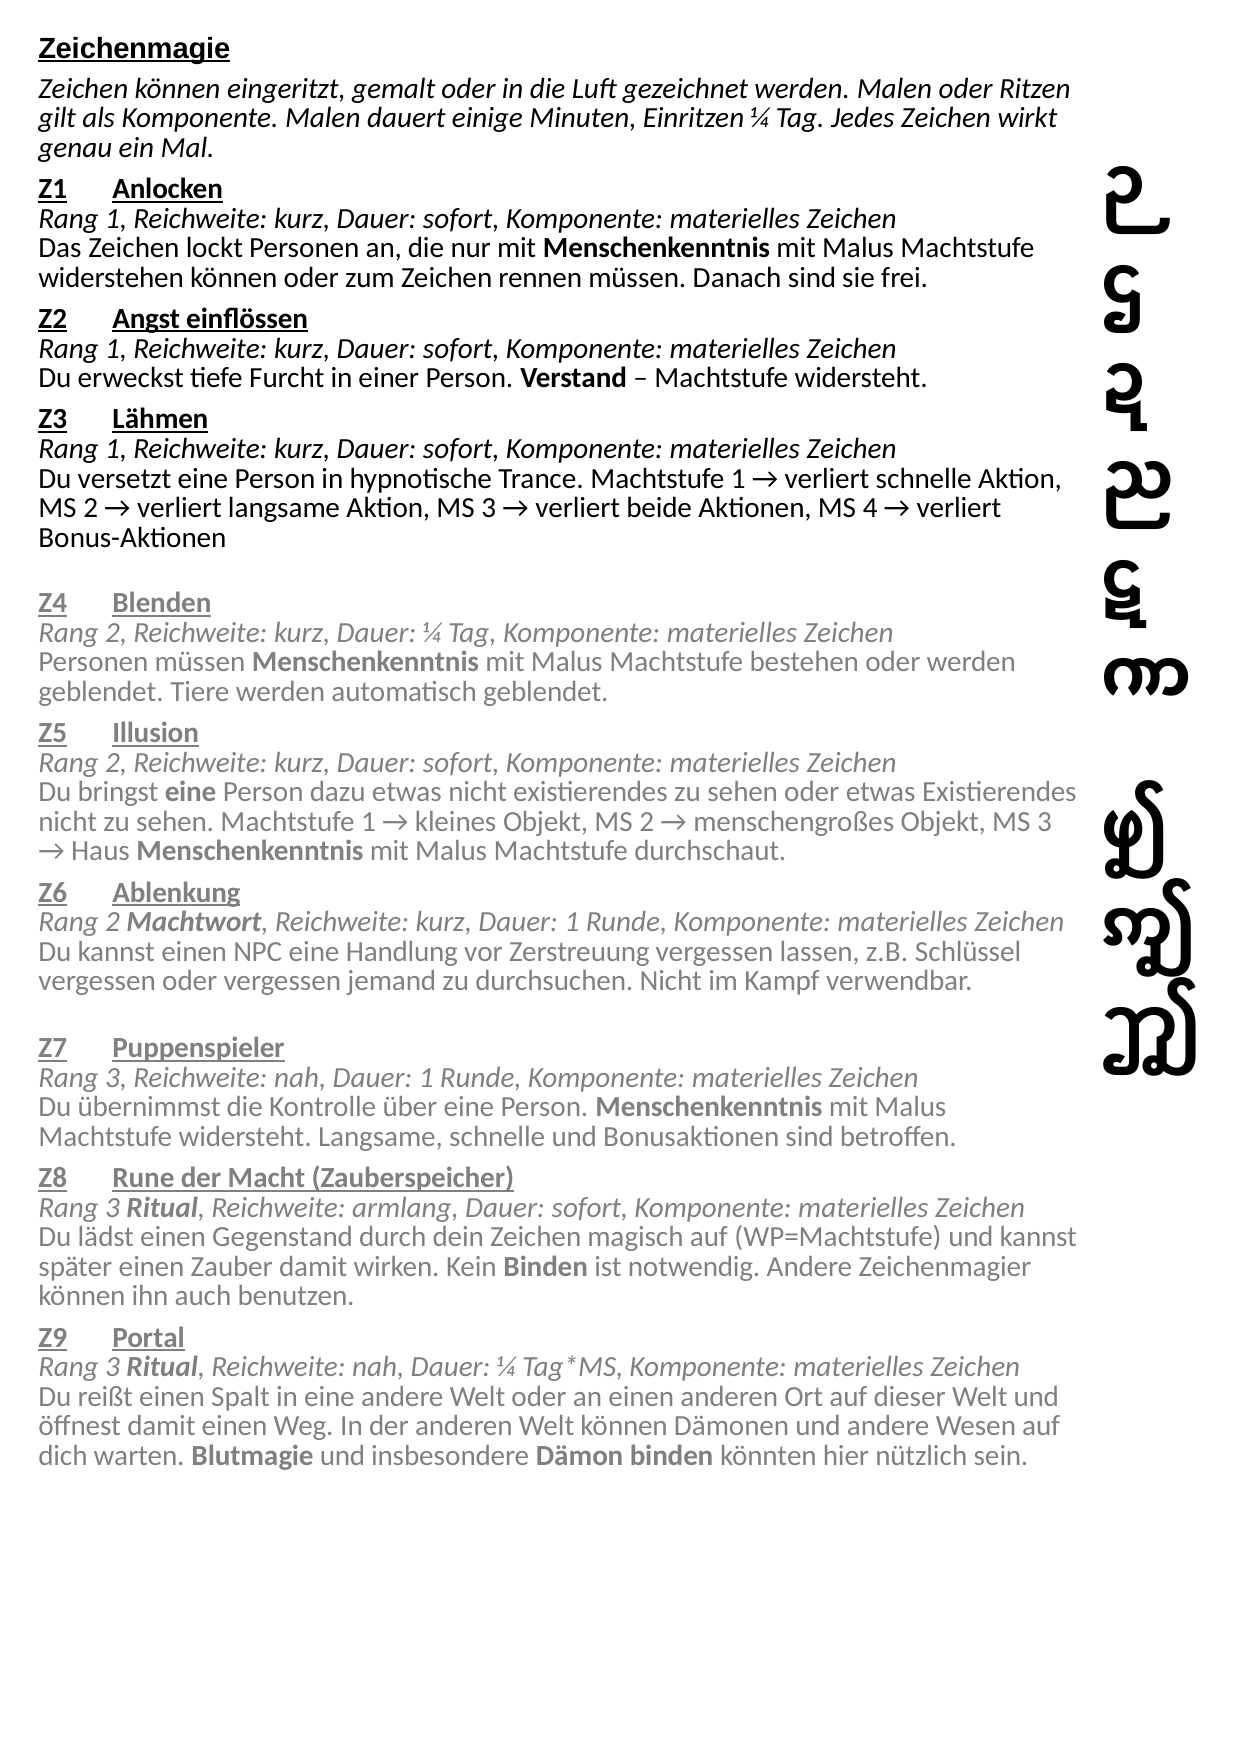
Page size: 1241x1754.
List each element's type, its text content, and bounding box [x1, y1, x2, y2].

text_box Zeichenmagie Zeichen können eingeritzt, gemalt oder in die Luft gezeichnet werden. Malen oder Ritzen gilt als Komponente. Malen dauert einige Minuten, Einritzen ¼ Tag. Jedes Zeichen wirkt genau ein Mal. Z1 Anlocken Rang 1, Reichweite: kurz, Dauer: sofort, Komponente: materielles Zeichen Das Zeichen lockt Personen an, die nur mit Menschenkenntnis mit Malus Machtstufe widerstehen können oder zum Zeichen rennen müssen. Danach sind sie frei. Z2 Angst einflössen Rang 1, Reichweite: kurz, Dauer: sofort, Komponente: materielles Zeichen Du erweckst tiefe Furcht in einer Person. Verstand – Machtstufe widersteht. Z3 Lähmen Rang 1, Reichweite: kurz, Dauer: sofort, Komponente: materielles Zeichen Du versetzt eine Person in hypnotische Trance. Machtstufe 1 → verliert schnelle Aktion, MS 2 → verliert langsame Aktion, MS 3 → verliert beide Aktionen, MS 4 → verliert Bonus-Aktionen Z4 Blenden Rang 2, Reichweite: kurz, Dauer: ¼ Tag, Komponente: materielles Zeichen Personen müssen Menschenkenntnis mit Malus Machtstufe bestehen oder werden geblendet. Tiere werden automatisch geblendet. Z5 Illusion Rang 2, Reichweite: kurz, Dauer: sofort, Komponente: materielles Zeichen Du bringst eine Person dazu etwas nicht existierendes zu sehen oder etwas Existierendes nicht zu sehen. Machtstufe 1 → kleines Objekt, MS 2 → menschengroßes Objekt, MS 3 → Haus Menschenkenntnis mit Malus Machtstufe durchschaut. Z6 Ablenkung Rang 2 Machtwort, Reichweite: kurz, Dauer: 1 Runde, Komponente: materielles Zeichen Du kannst einen NPC eine Handlung vor Zerstreuung vergessen lassen, z.B. Schlüssel vergessen oder vergessen jemand zu durchsuchen. Nicht im Kampf verwendbar. Z7 Puppenspieler Rang 3, Reichweite: nah, Dauer: 1 Runde, Komponente: materielles Zeichen Du übernimmst die Kontrolle über eine Person. Menschenkenntnis mit Malus Machtstufe widersteht. Langsame, schnelle und Bonusaktionen sind betroffen. Z8 Rune der Macht (Zauberspeicher) Rang 3 Ritual, Reichweite: armlang, Dauer: sofort, Komponente: materielles Zeichen Du lädst einen Gegenstand durch dein Zeichen magisch auf (WP=Machtstufe) und kannst später einen Zauber damit wirken. Kein Binden ist notwendig. Andere Zeichenmagier können ihn auch benutzen. Z9 Portal Rang 3 Ritual, Reichweite: nah, Dauer: ¼ Tag*MS, Komponente: materielles Zeichen Du reißt einen Spalt in eine andere Welt oder an einen anderen Ort auf dieser Welt und öffnest damit einen Weg. In der anderen Welt können Dämonen und andere Wesen auf dich warten. Blutmagie und insbesondere Dämon binden könnten hier nützlich sein. [23, 24, 1096, 1698]
text_box ဉ ဌ ဍ ည ဋ ၮ ꩴ ꩵ ꩶ [1086, 136, 1239, 1443]
